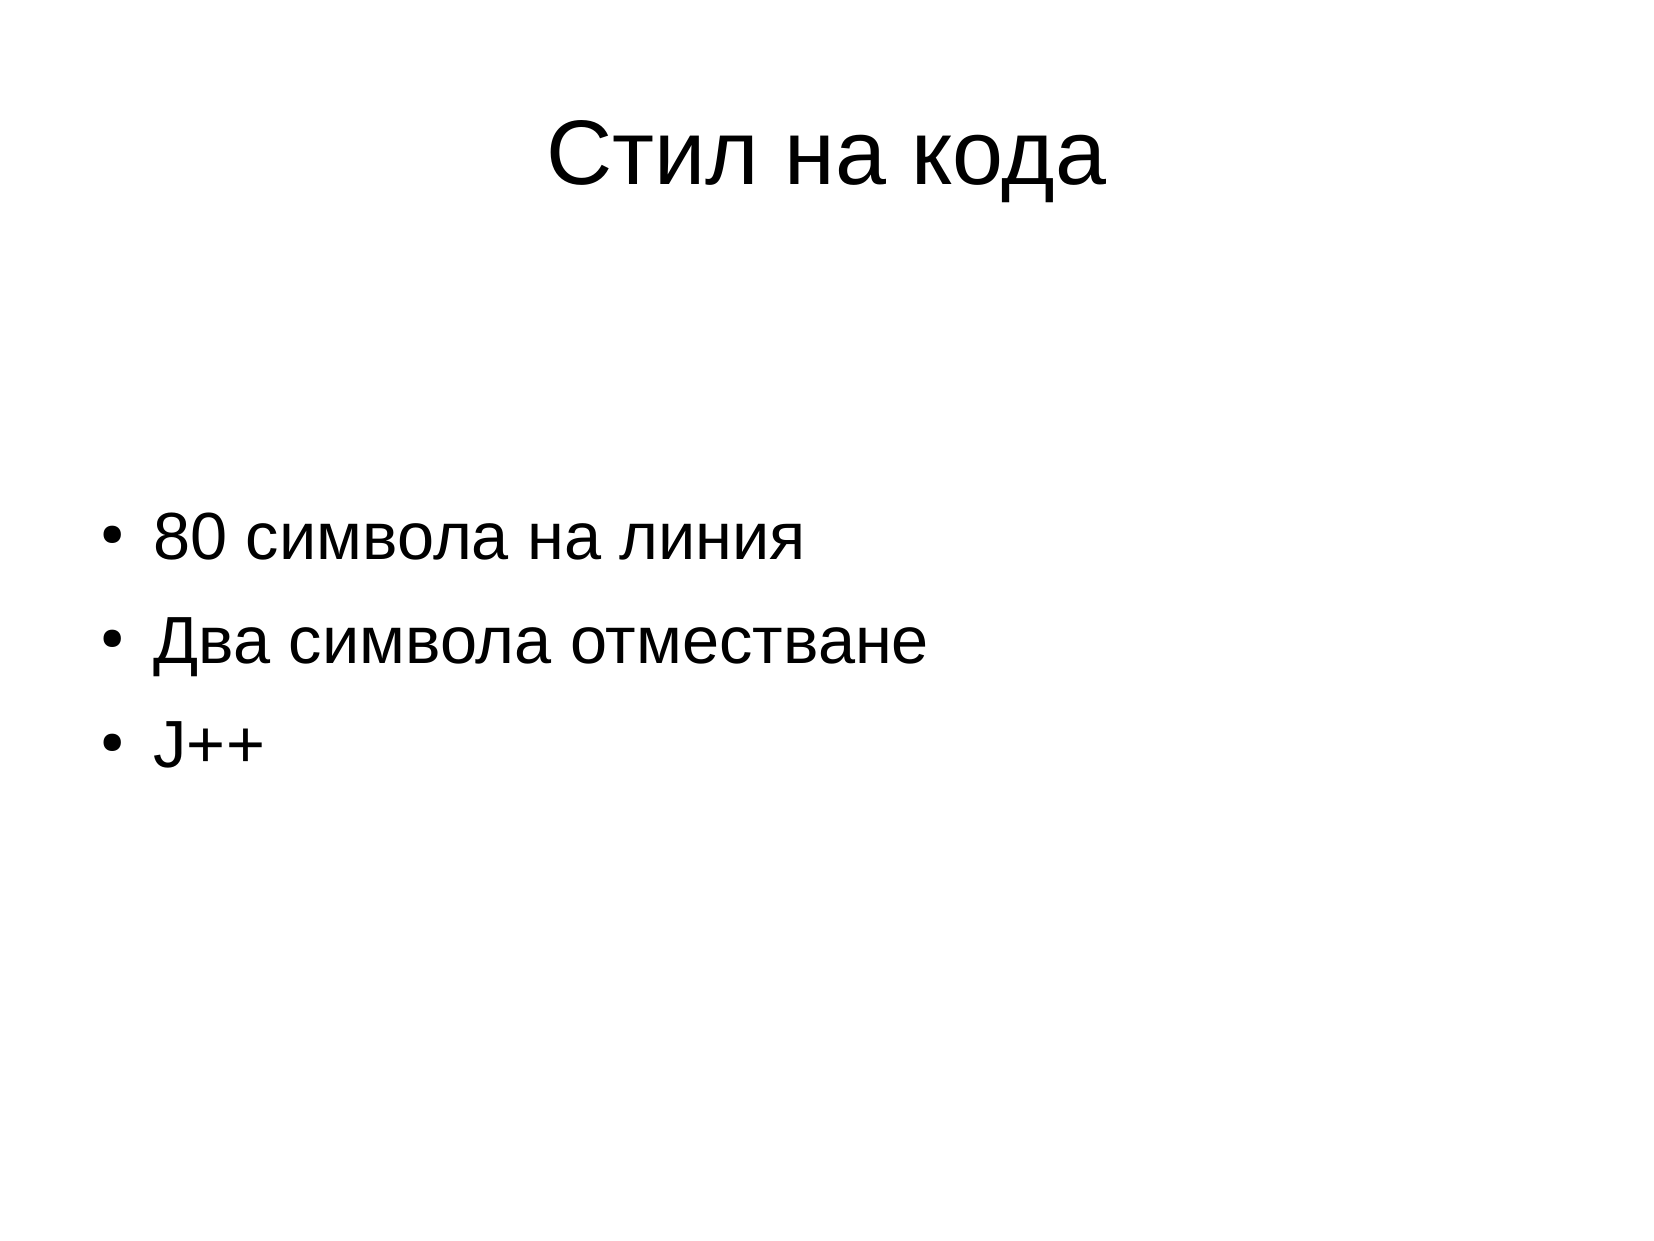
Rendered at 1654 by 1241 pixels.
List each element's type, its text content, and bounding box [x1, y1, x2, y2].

title Стил на кода [82, 49, 1571, 257]
list 80 символа на линия Два символа отместване J++ [82, 290, 1571, 1010]
